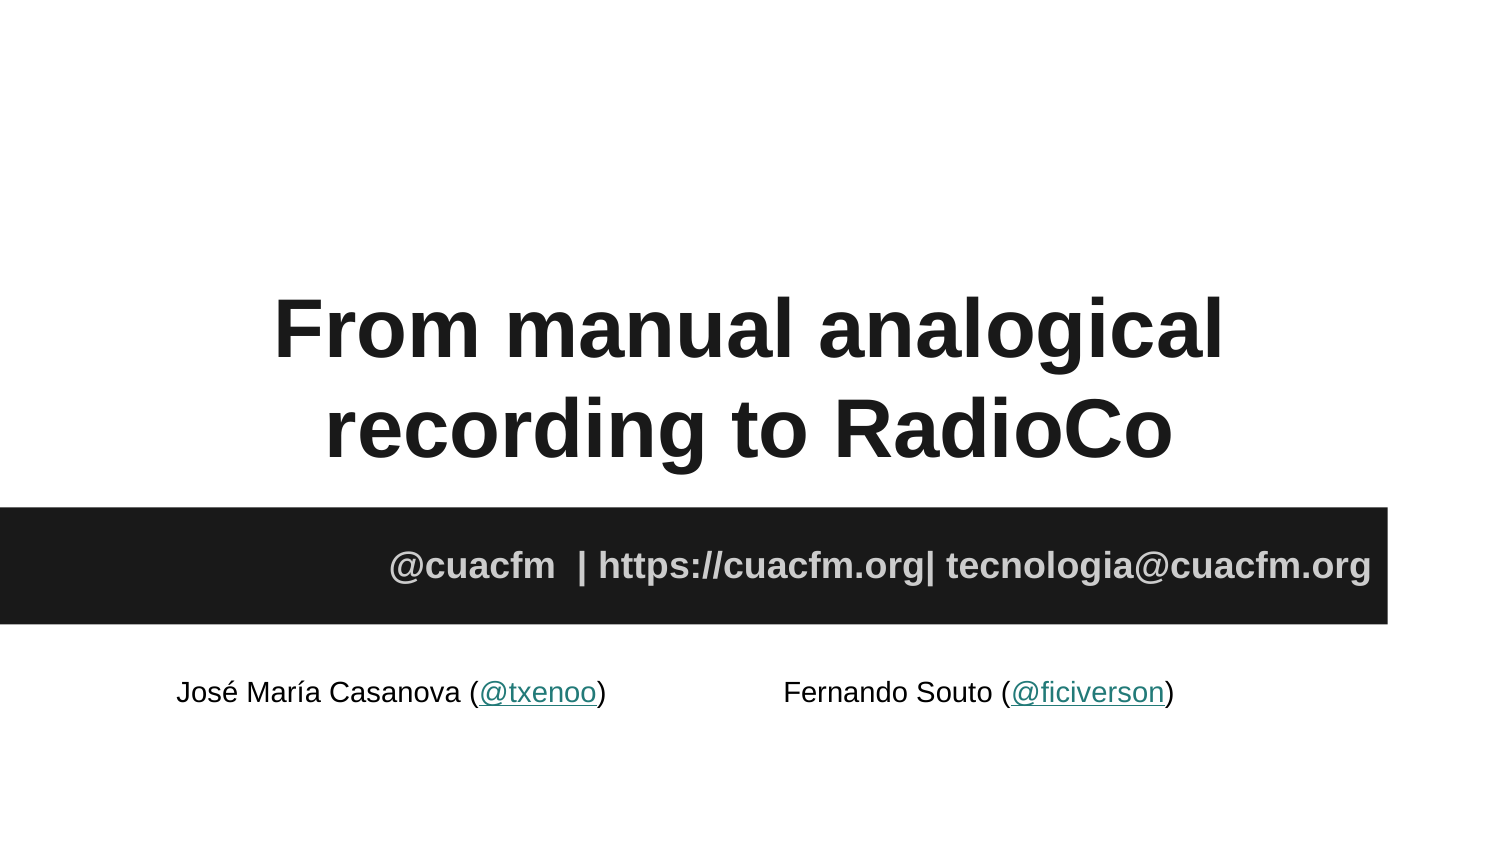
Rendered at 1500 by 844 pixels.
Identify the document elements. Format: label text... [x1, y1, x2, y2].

title From manual analogical recording to RadioCo [112, 213, 1388, 490]
subtitle @cuacfm | https://cuacfm.org| tecnologia@cuacfm.org [112, 507, 1388, 620]
text_box Fernando Souto (@ficiverson) [768, 658, 1257, 738]
text_box José María Casanova (@txenoo) [161, 658, 650, 738]
